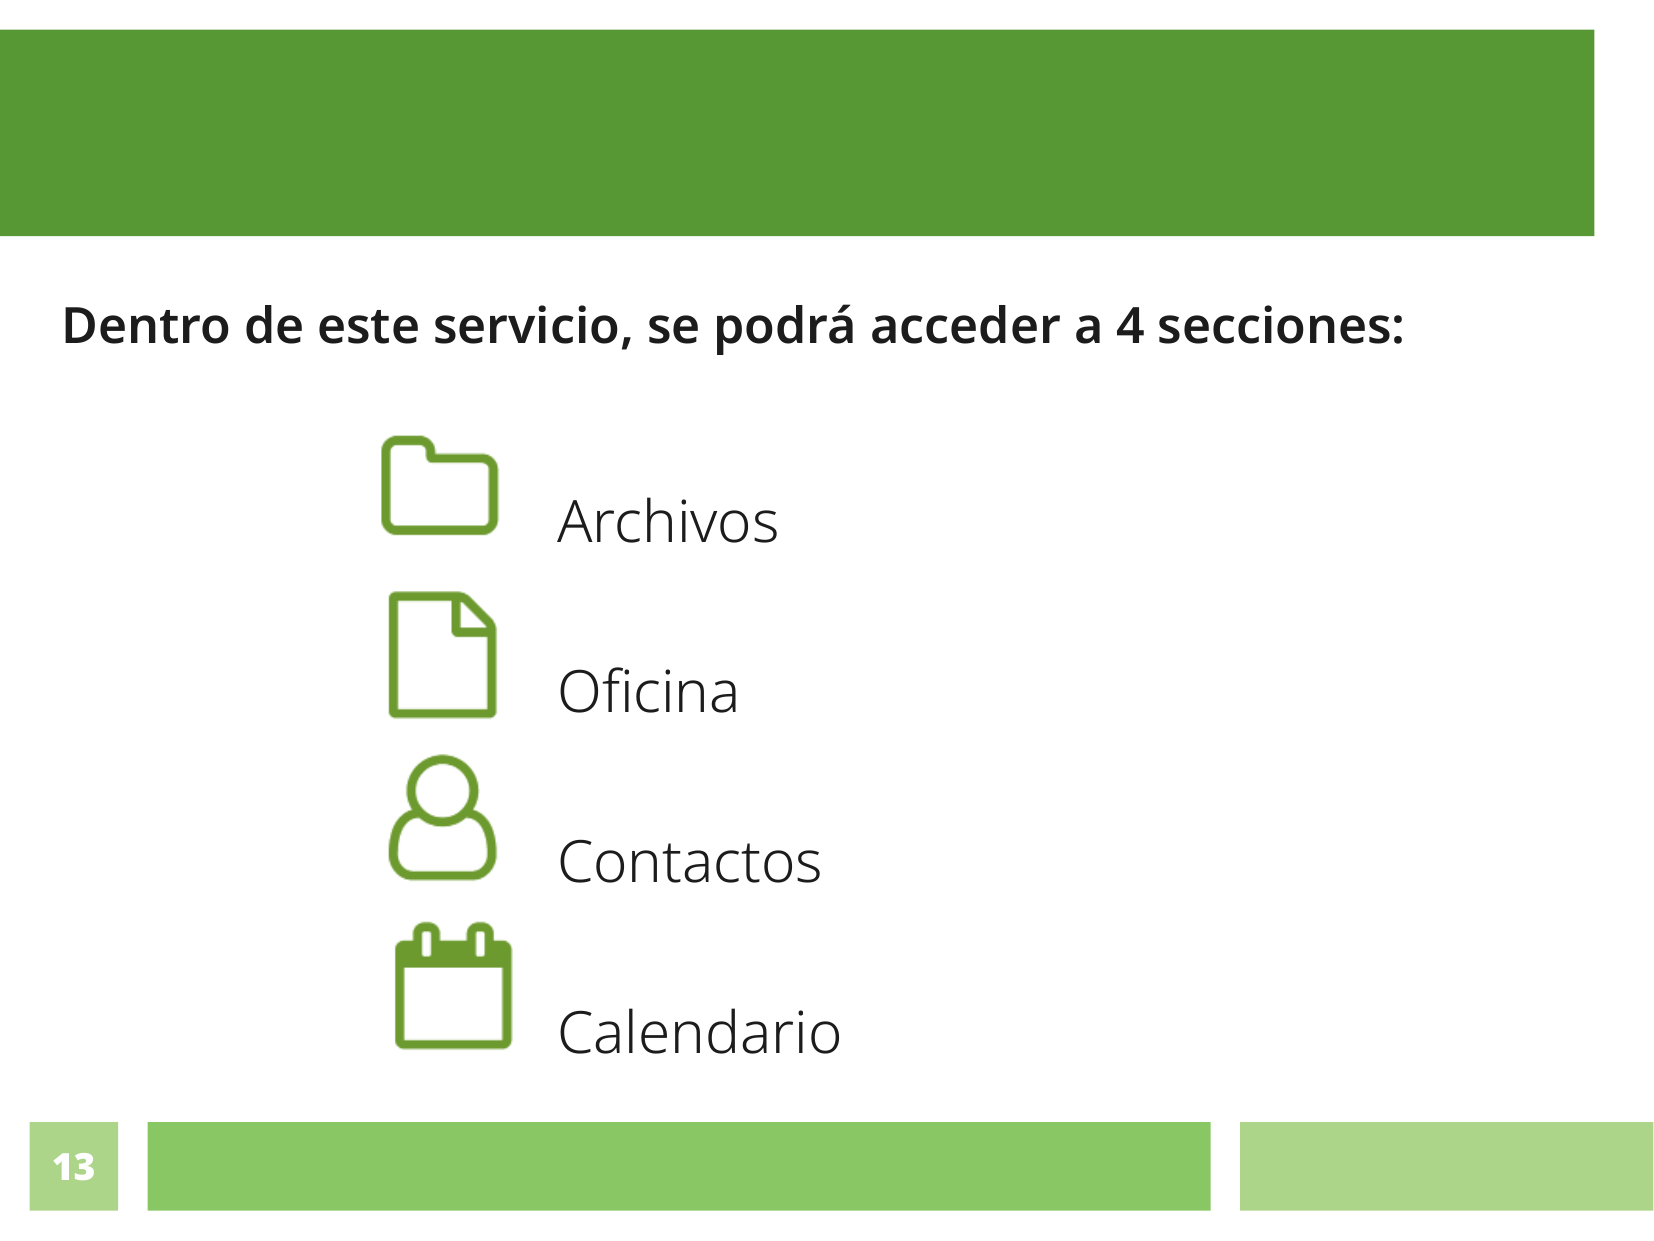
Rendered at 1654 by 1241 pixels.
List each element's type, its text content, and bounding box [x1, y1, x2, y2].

picture [372, 590, 516, 727]
picture [364, 750, 502, 890]
picture [366, 425, 526, 562]
picture [372, 919, 538, 1058]
list Dentro de este servicio, se podrá acceder a 4 secciones: Archivos Oficina Contactos Calendario [61, 290, 1503, 1090]
